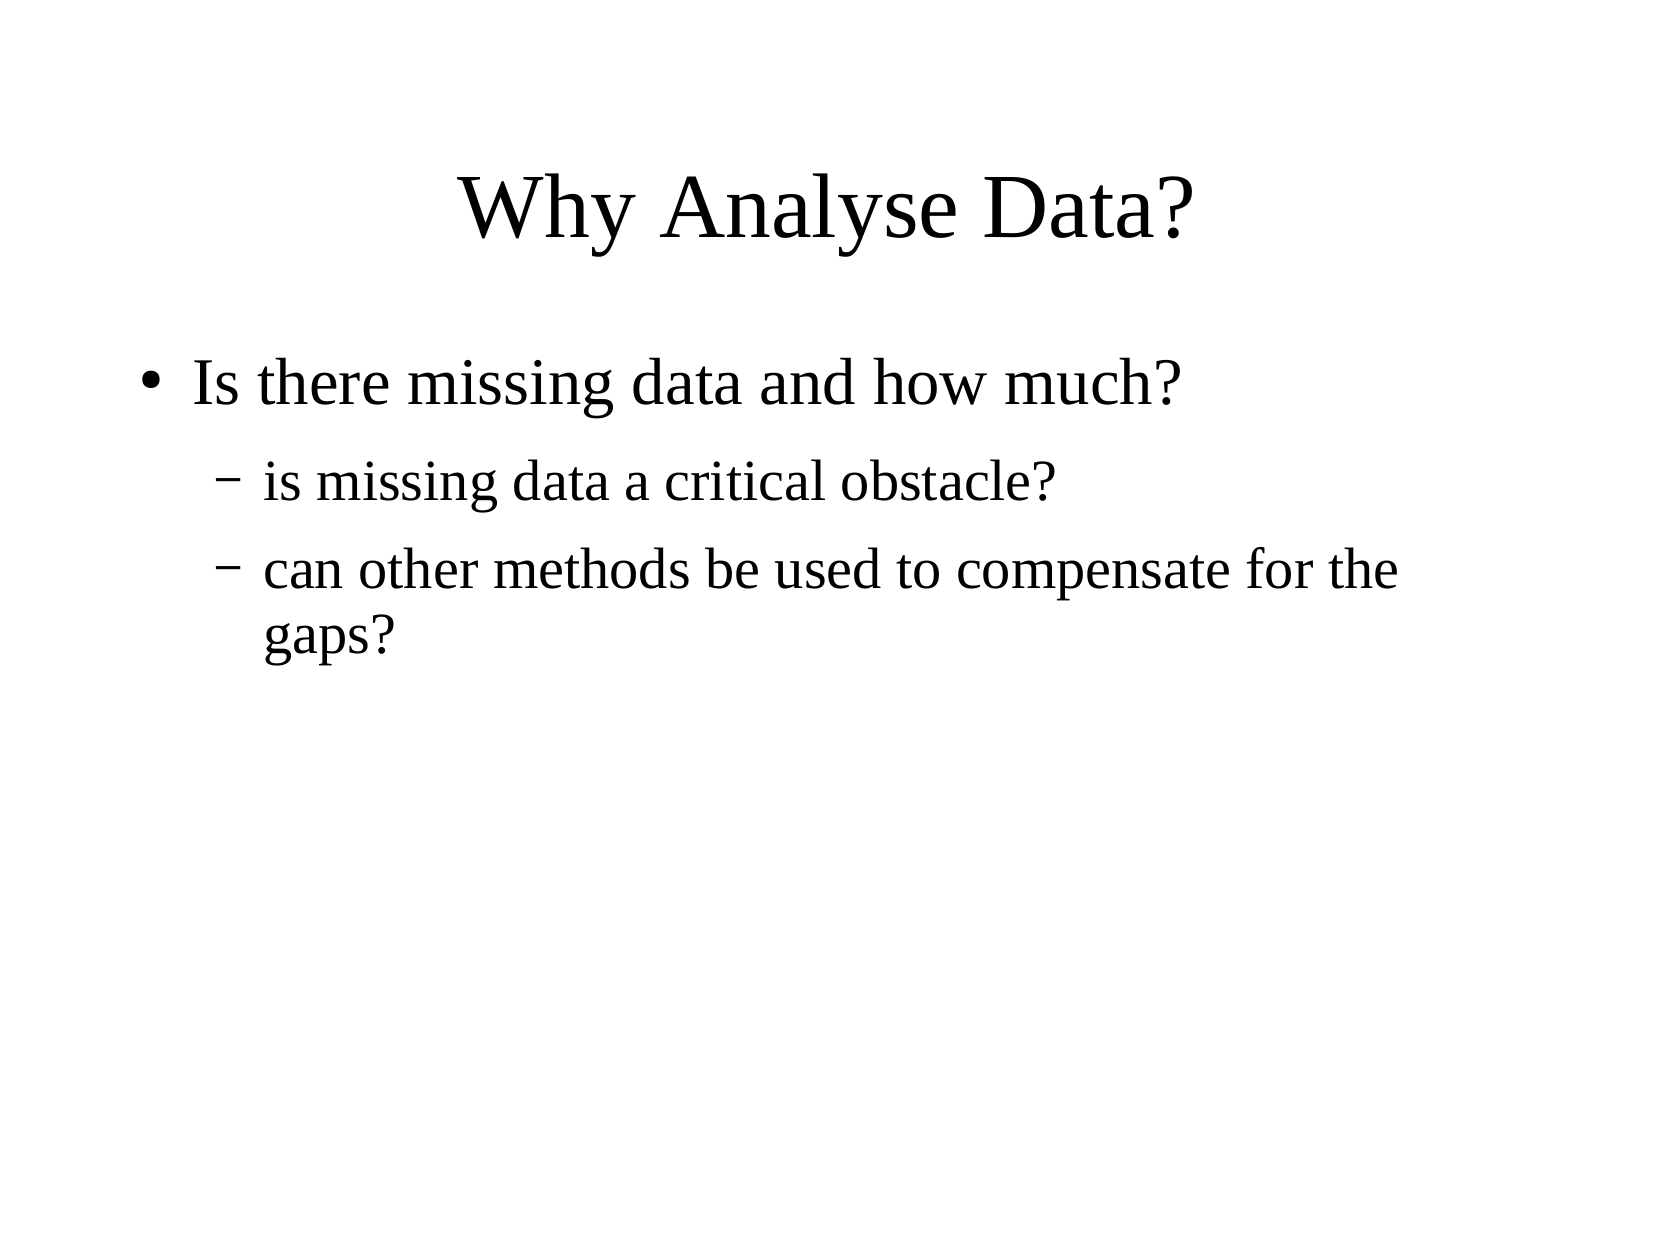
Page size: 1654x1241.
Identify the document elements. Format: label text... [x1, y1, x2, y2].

list Is there missing data and how much? is missing data a critical obstacle? can other methods be used to compensate for the gaps? [121, 344, 1534, 1127]
title Why Analyse Data? [121, 102, 1534, 311]
